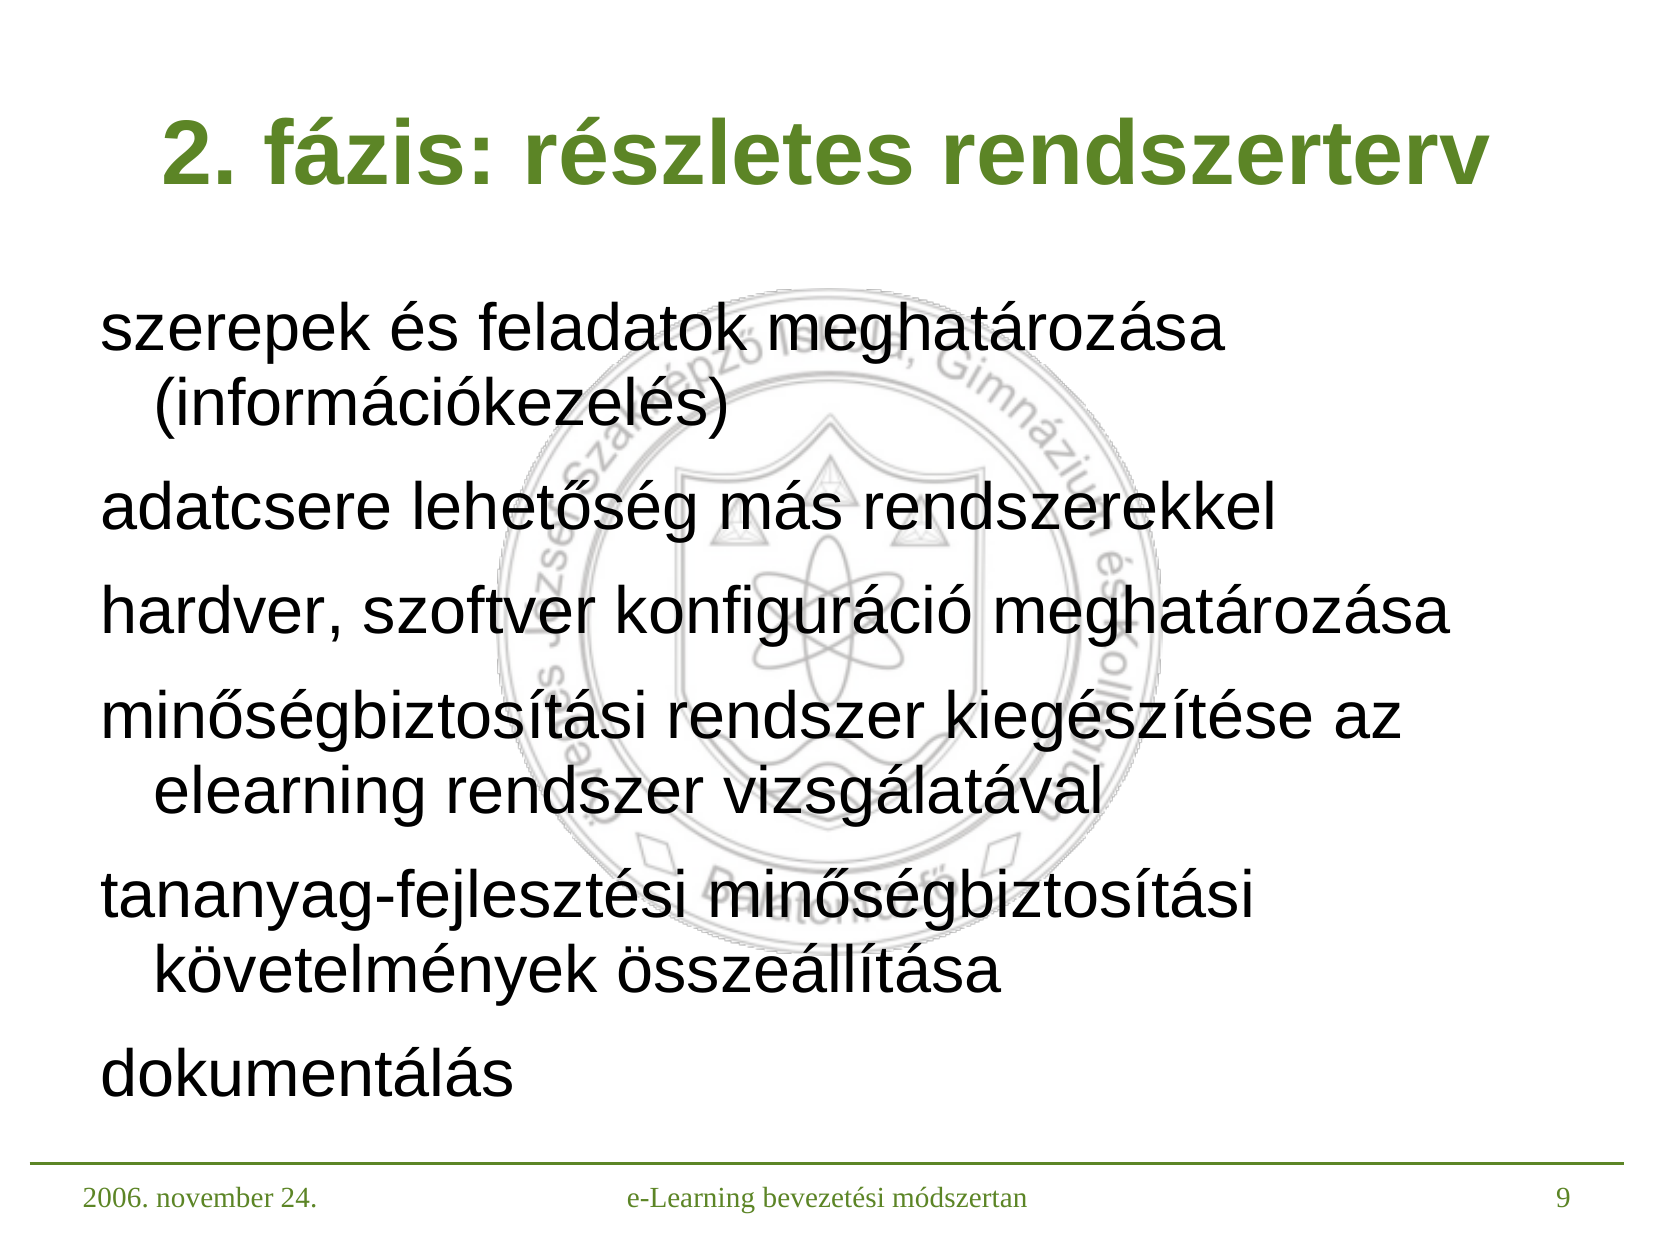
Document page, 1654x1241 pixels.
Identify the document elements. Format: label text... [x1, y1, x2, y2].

list szerepek és feladatok meghatározása (információkezelés) adatcsere lehetőség más rendszerekkel hardver, szoftver konfiguráció meghatározása minőségbiztosítási rendszer kiegészítése az elearning rendszer vizsgálatával tananyag-fejlesztési minőségbiztosítási követelmények összeállítása dokumentálás [82, 290, 1571, 1111]
title 2. fázis: részletes rendszerterv [82, 49, 1571, 257]
